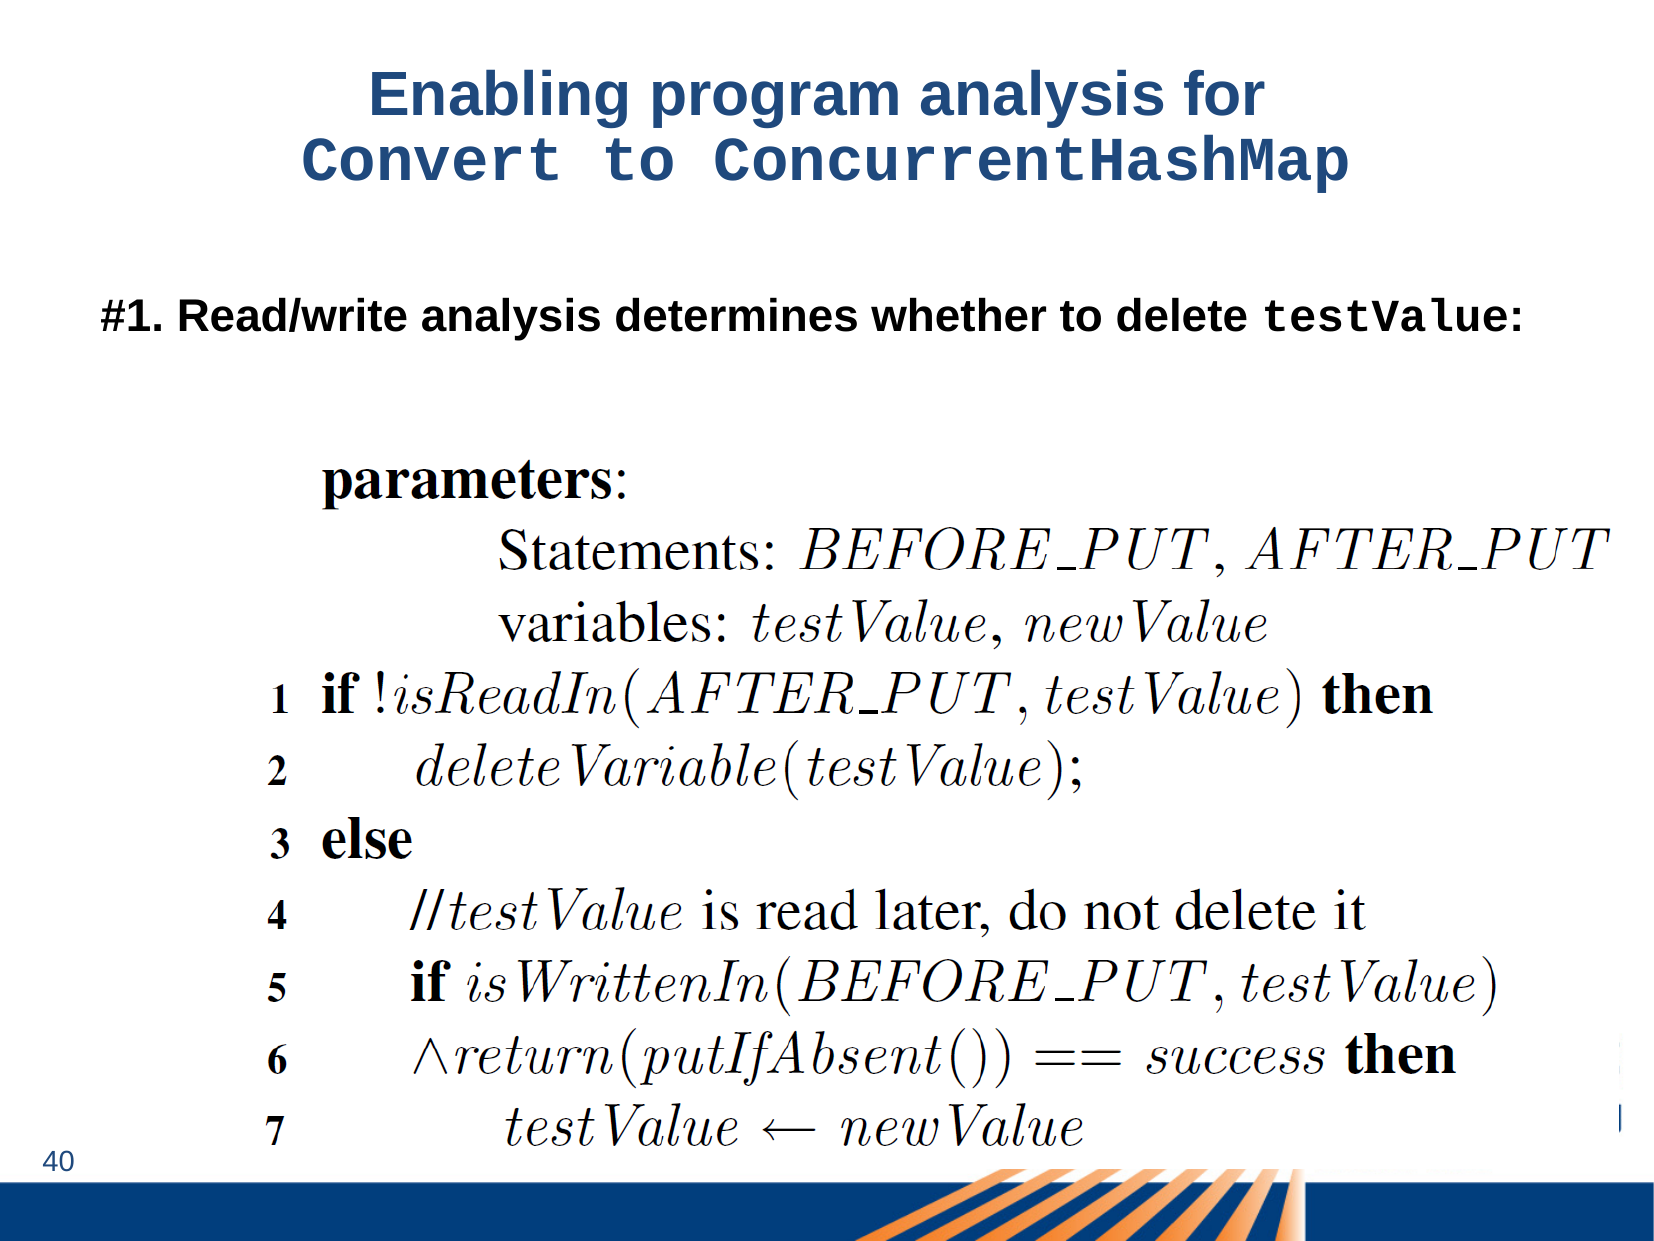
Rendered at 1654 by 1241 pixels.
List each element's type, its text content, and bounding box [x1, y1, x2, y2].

picture [0, 448, 1654, 1241]
list #1. Read/write analysis determines whether to delete testValue: [82, 290, 1571, 1094]
title Enabling program analysis for Convert to ConcurrentHashMap [82, 0, 1570, 259]
